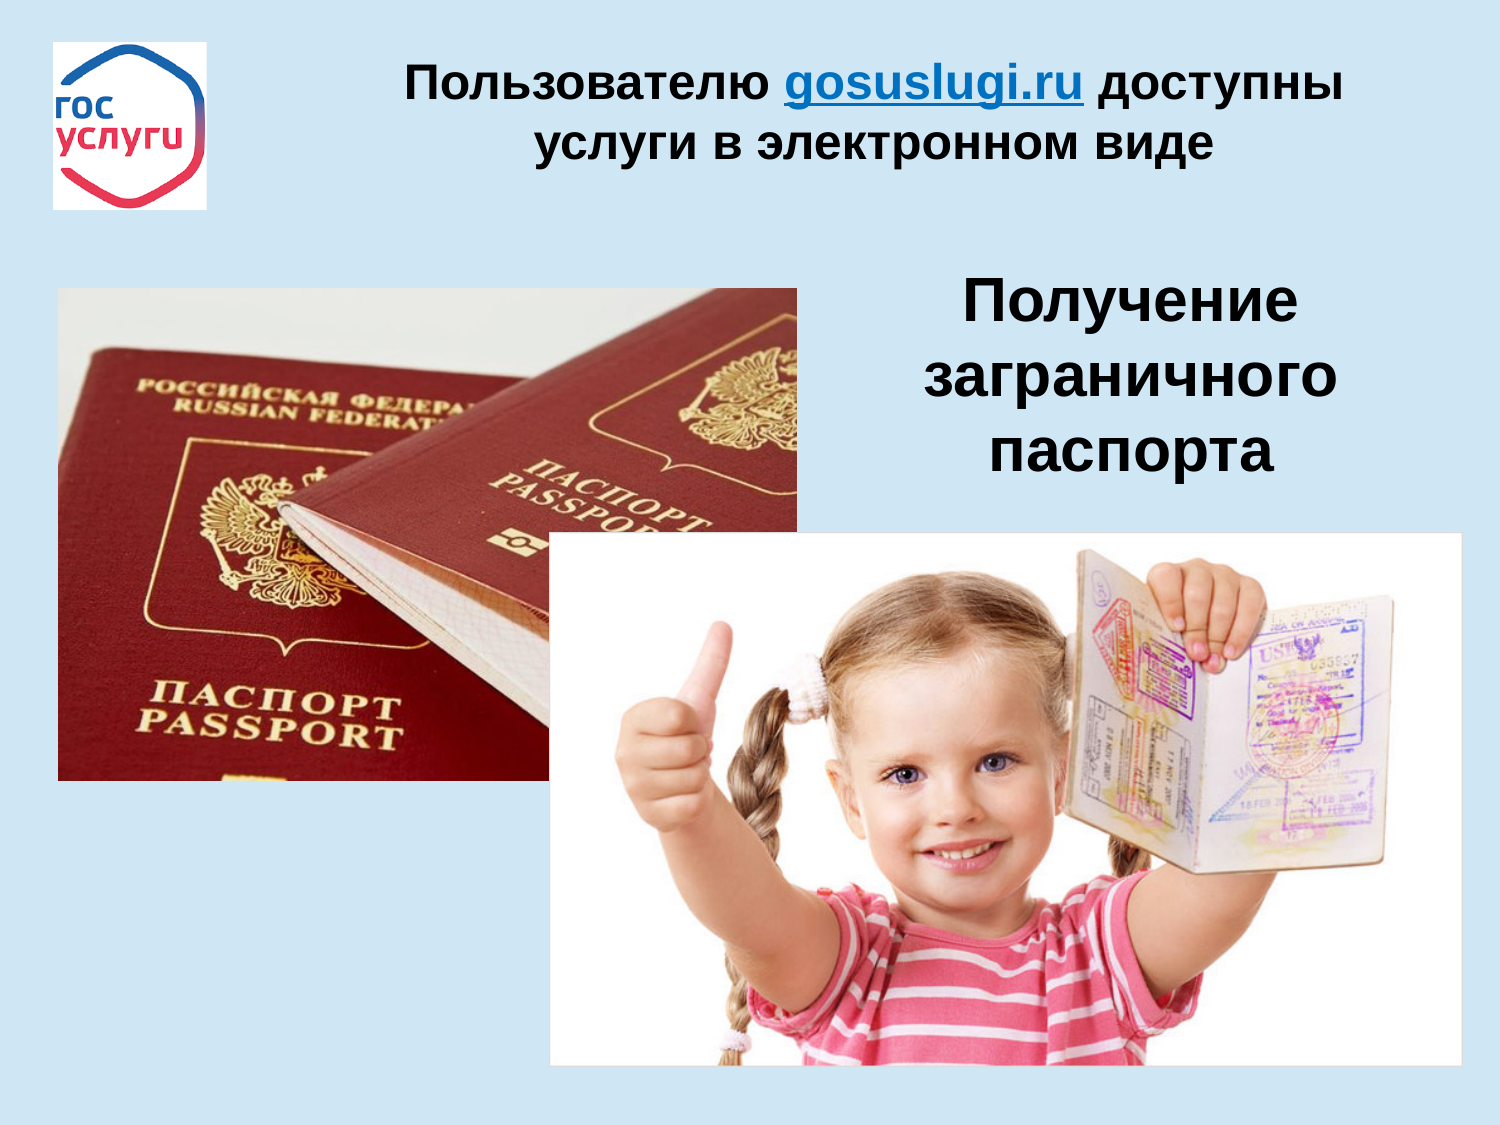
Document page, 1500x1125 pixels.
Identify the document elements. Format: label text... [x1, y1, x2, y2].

text_box Пользователю gosuslugi.ru доступны услуги в электронном виде [375, 42, 1373, 178]
text_box Получение заграничного паспорта [874, 251, 1389, 492]
picture [58, 288, 1463, 1067]
picture [53, 42, 207, 210]
